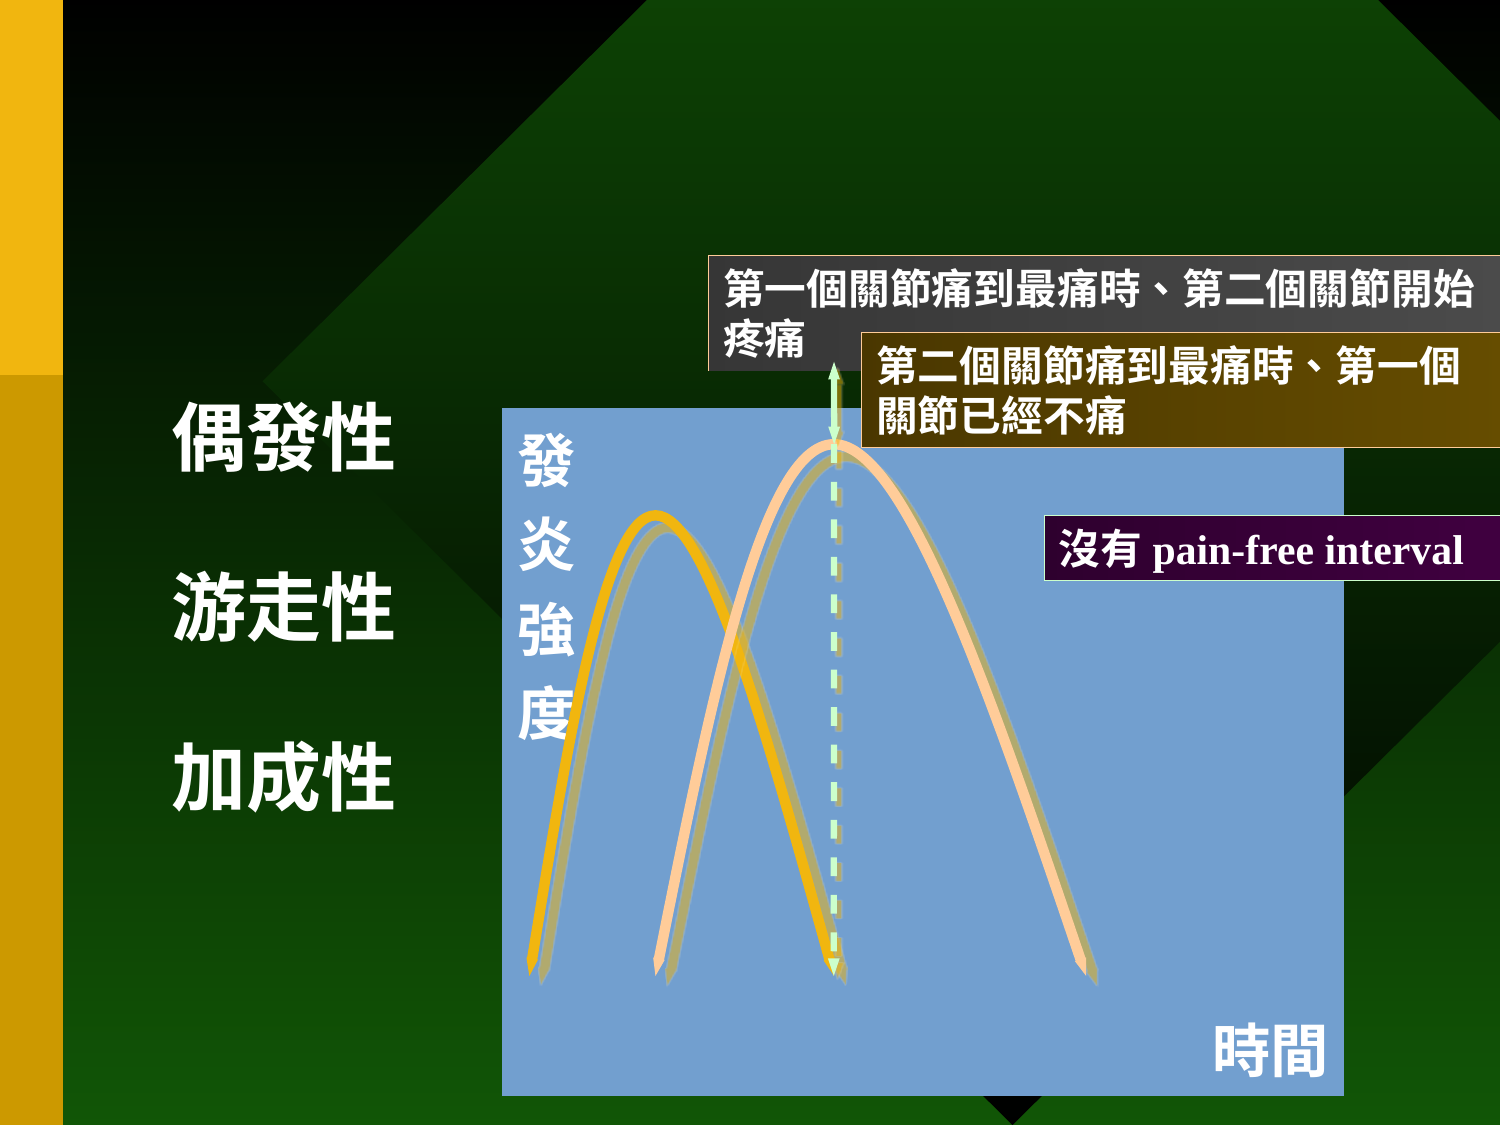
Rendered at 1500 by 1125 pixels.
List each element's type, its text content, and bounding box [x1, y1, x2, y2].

text_box 第一個關節痛到最痛時、第二個關節開始疼痛 [708, 255, 1500, 321]
table_header [740, 450, 830, 623]
text_box 沒有pain-free interval [1044, 515, 1500, 581]
table_header [722, 679, 766, 759]
table_header [587, 534, 725, 759]
table_header [706, 653, 733, 759]
list 偶發性 游走性 加成性 [156, 382, 491, 932]
table_header [750, 463, 1005, 759]
table_header [862, 448, 1344, 759]
table_cell [502, 759, 576, 1096]
table_header [576, 408, 832, 680]
table_cell 時間 [576, 759, 1344, 1096]
table_header 發炎強度 [502, 408, 576, 759]
table_header [843, 408, 861, 448]
text_box 第二個關節痛到最痛時、第一個關節已經不痛 [861, 332, 1500, 448]
table_header [576, 521, 661, 747]
